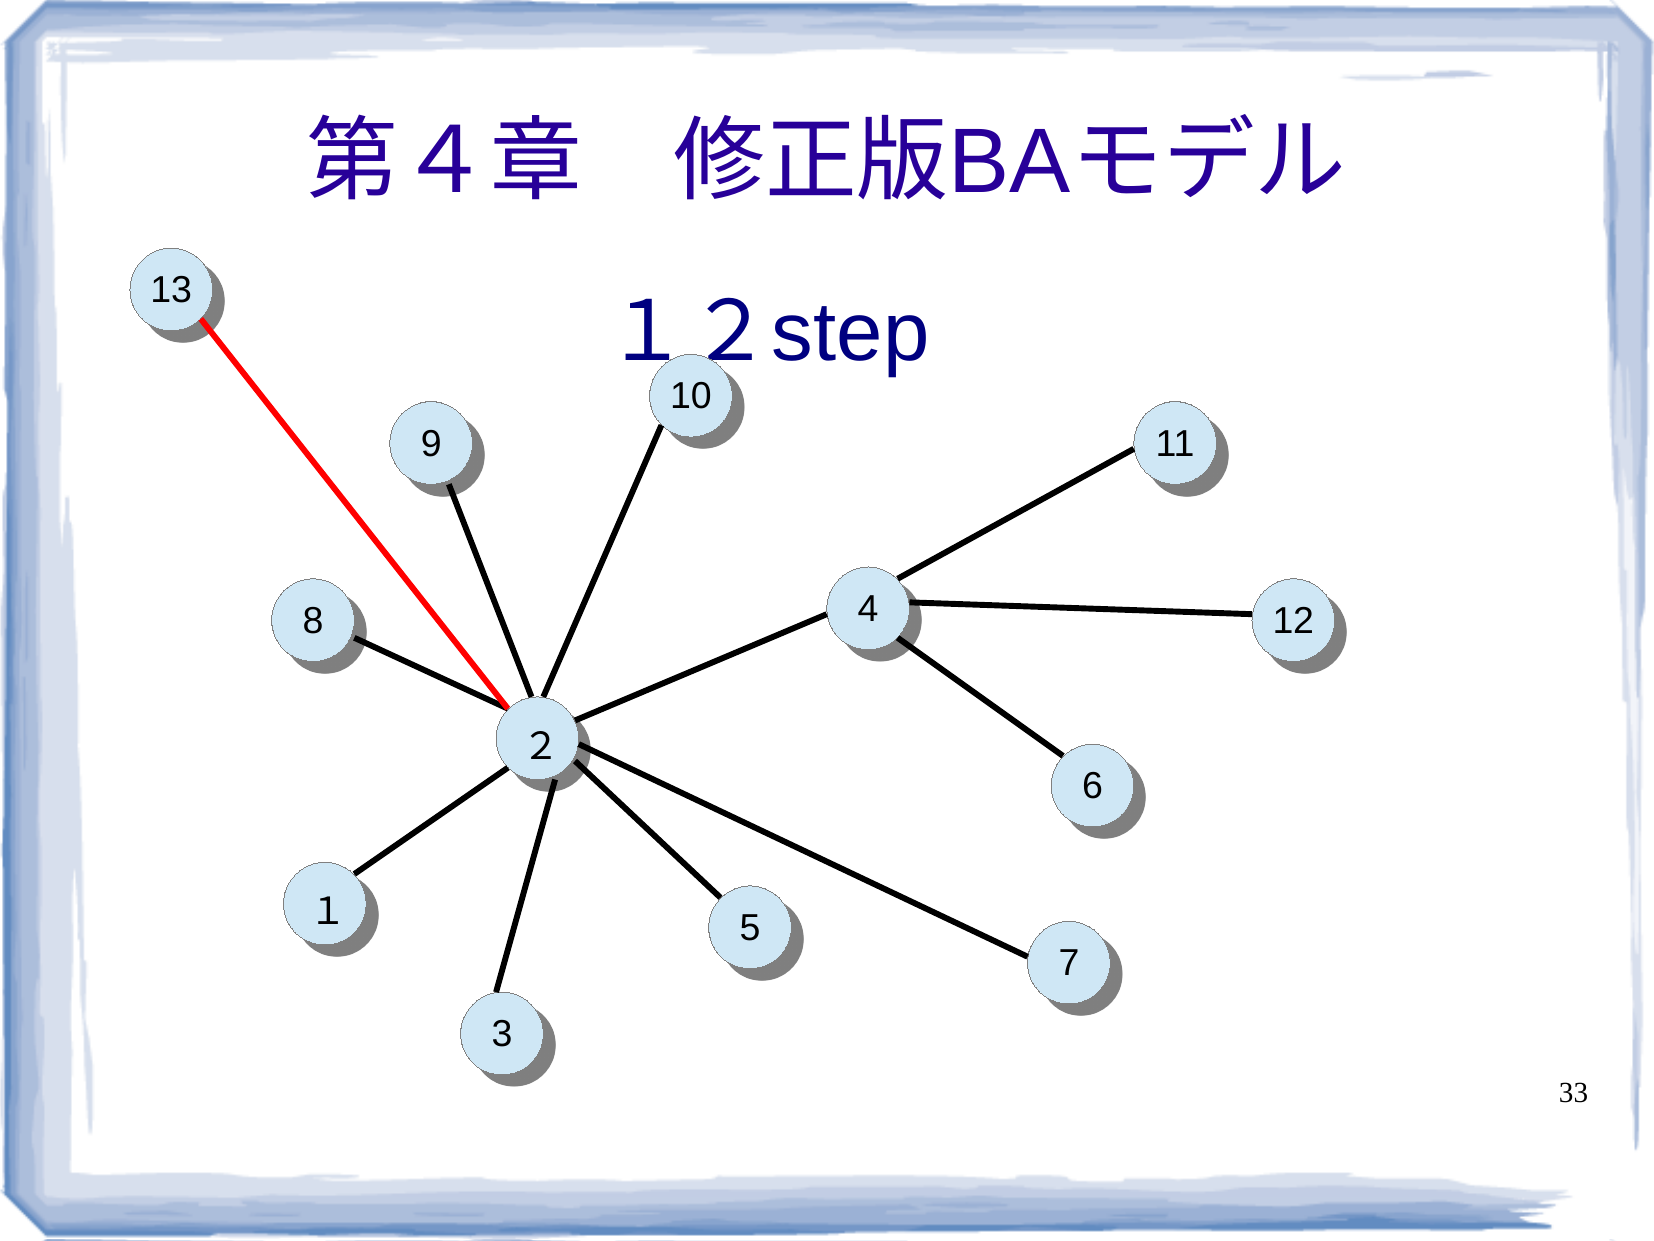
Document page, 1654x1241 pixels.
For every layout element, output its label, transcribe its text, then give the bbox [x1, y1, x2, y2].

text_box １ [295, 874, 363, 927]
text_box 9 [389, 401, 473, 485]
text_box [496, 712, 572, 780]
text_box 7 [1027, 921, 1111, 1004]
text_box 3 [460, 992, 544, 1075]
text_box 6 [1051, 744, 1134, 827]
text_box 10 [649, 354, 733, 438]
text_box 13 [129, 248, 213, 331]
text_box [510, 696, 566, 708]
text_box [283, 862, 359, 945]
title 第４章 修正版BAモデル [82, 49, 1571, 257]
text_box １２step [590, 256, 968, 365]
picture [0, 0, 1654, 1241]
text_box 8 [271, 578, 355, 662]
text_box [363, 887, 367, 920]
text_box 12 [1251, 578, 1335, 662]
text_box 5 [708, 885, 792, 969]
text_box 4 [826, 566, 910, 650]
text_box ２ [507, 708, 576, 761]
text_box 11 [1133, 401, 1217, 485]
